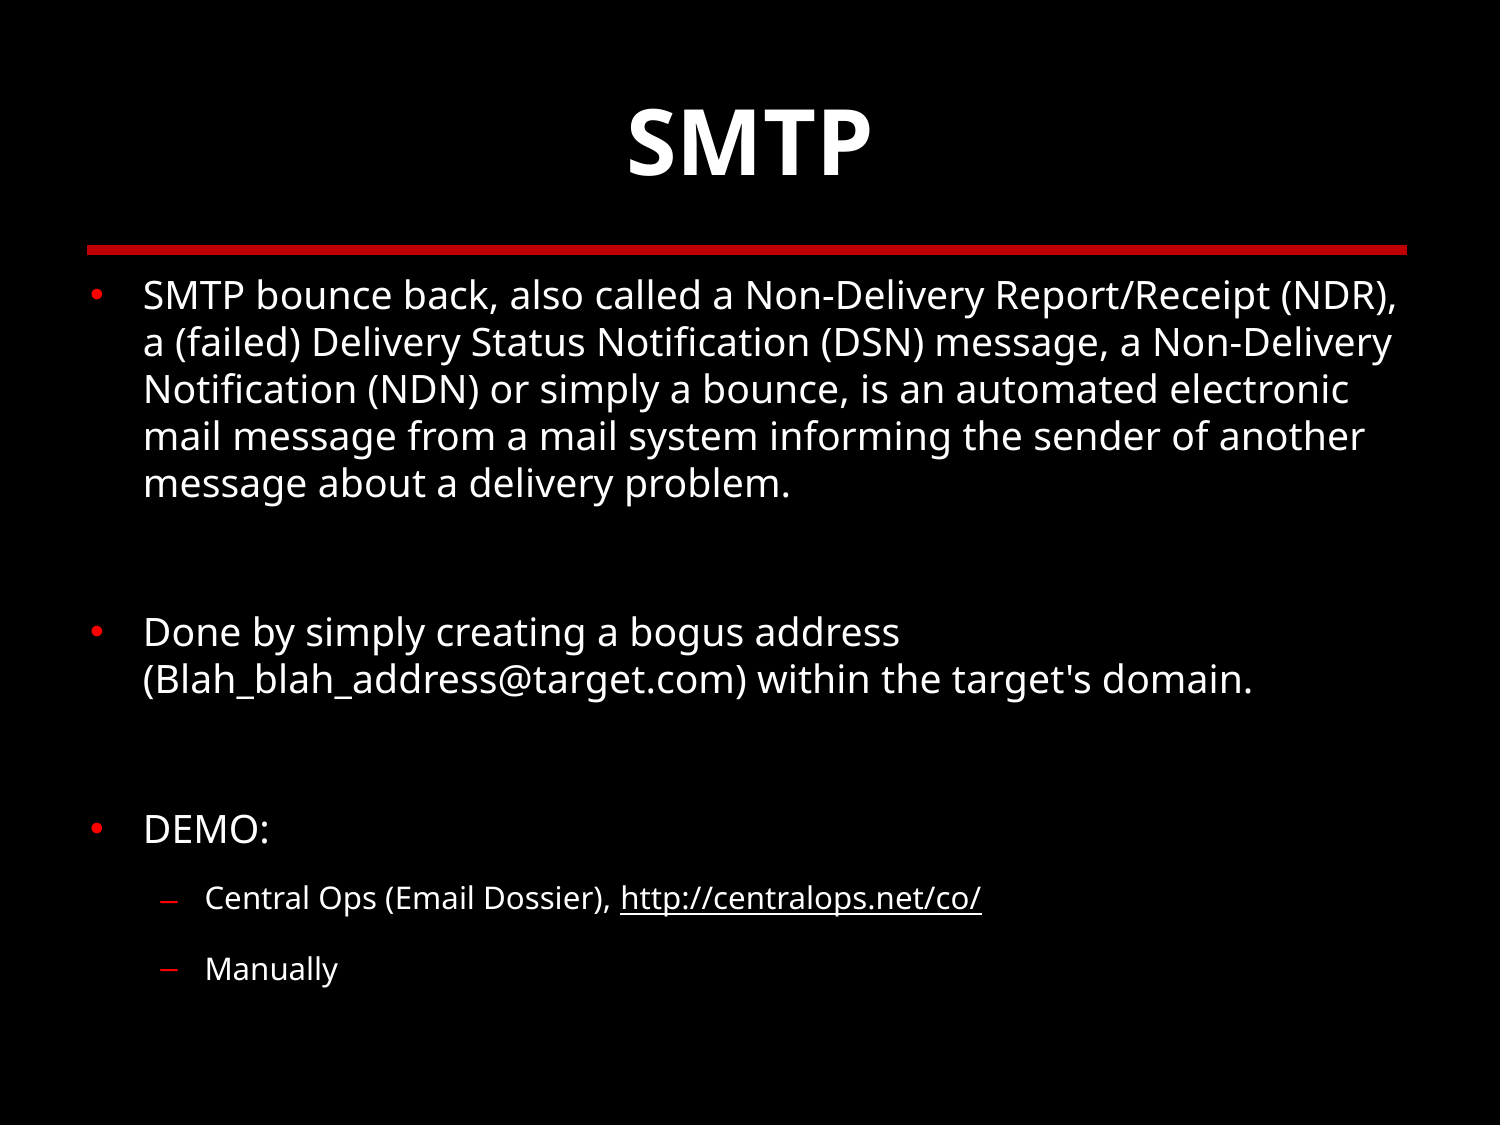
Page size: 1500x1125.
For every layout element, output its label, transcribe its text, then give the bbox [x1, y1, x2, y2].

title SMTP [75, 45, 1425, 233]
list SMTP bounce back, also called a Non-Delivery Report/Receipt (NDR), a (failed) Delivery Status Notification (DSN) message, a Non-Delivery Notification (NDN) or simply a bounce, is an automated electronic mail message from a mail system informing the sender of another message about a delivery problem. Done by simply creating a bogus address (Blah_blah_address@target.com) within the target's domain. DEMO: Central Ops (Email Dossier), http://centralops.net/co/ Manually [75, 262, 1425, 1005]
